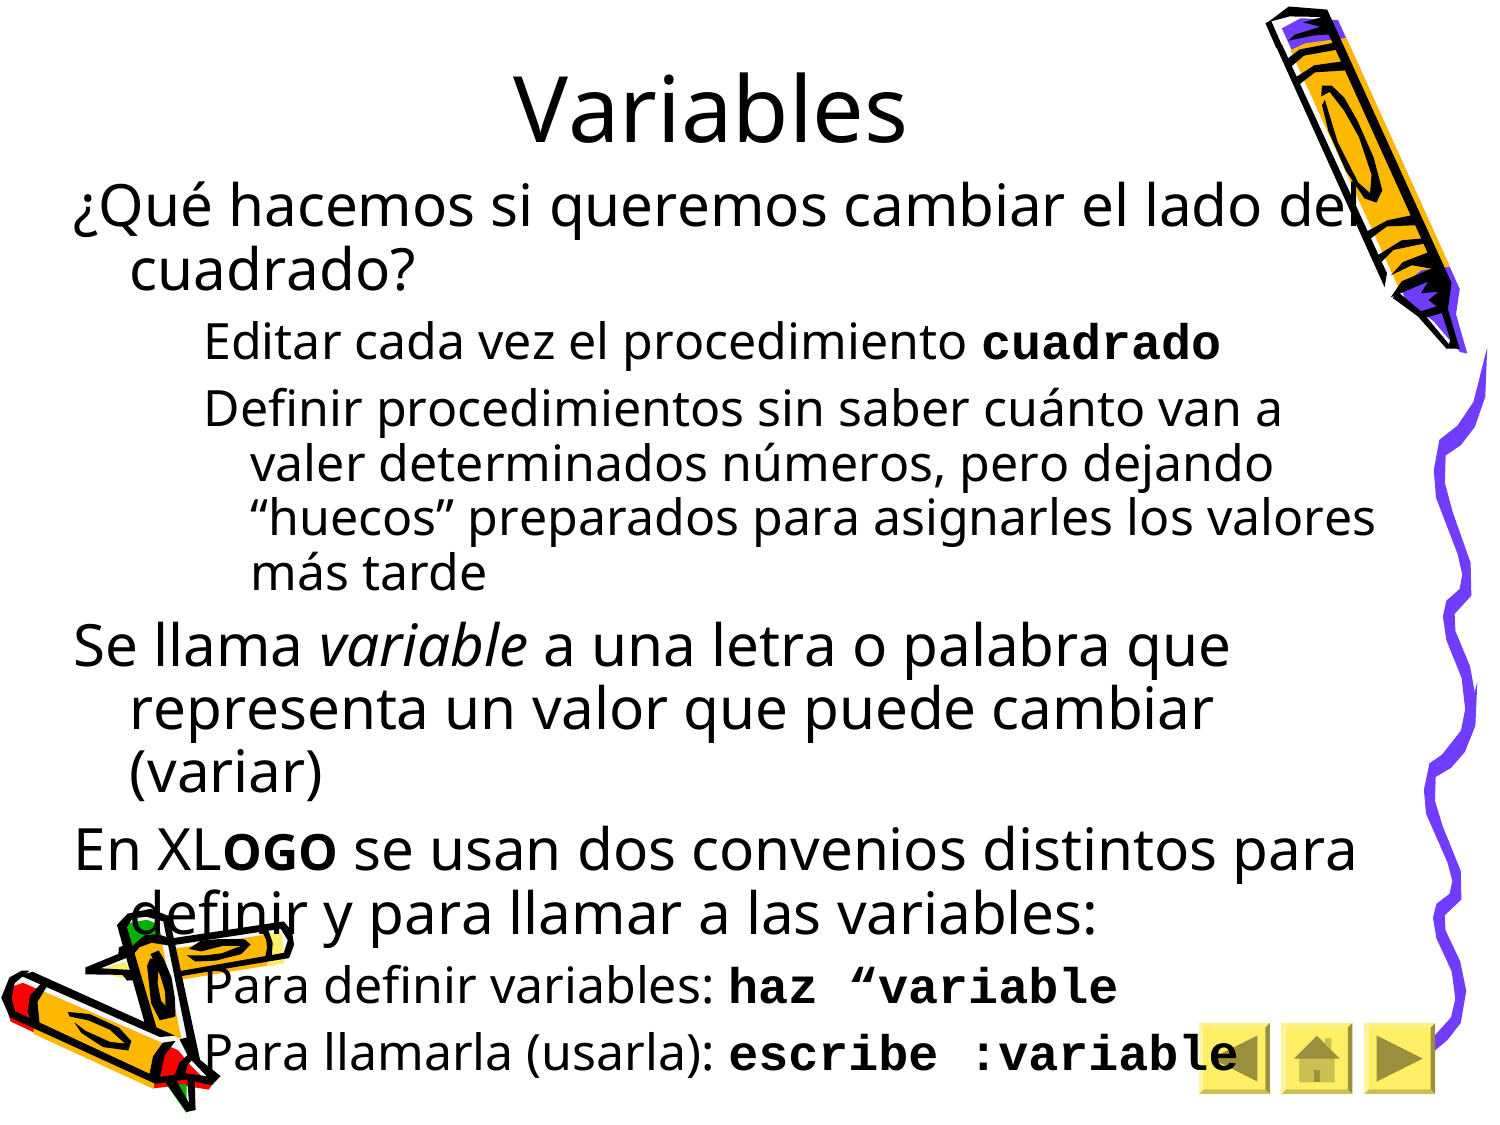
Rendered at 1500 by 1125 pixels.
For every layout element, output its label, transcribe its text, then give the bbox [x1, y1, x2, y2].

text_box [1283, 1063, 1353, 1094]
title Variables [147, 26, 1275, 168]
text_box [1200, 1063, 1270, 1094]
list ¿Qué hacemos si queremos cambiar el lado del cuadrado? Editar cada vez el procedimiento cuadrado Definir procedimientos sin saber cuánto van a valer determinados números, pero dejando “huecos” preparados para asignarles los valores más tarde Se llama variable a una letra o palabra que representa un valor que puede cambiar (variar) En XLOGO se usan dos convenios distintos para definir y para llamar a las variables: Para definir variables: haz “variable Para llamarla (usarla): escribe :variable [59, 168, 1411, 1063]
text_box [1366, 1023, 1436, 1094]
